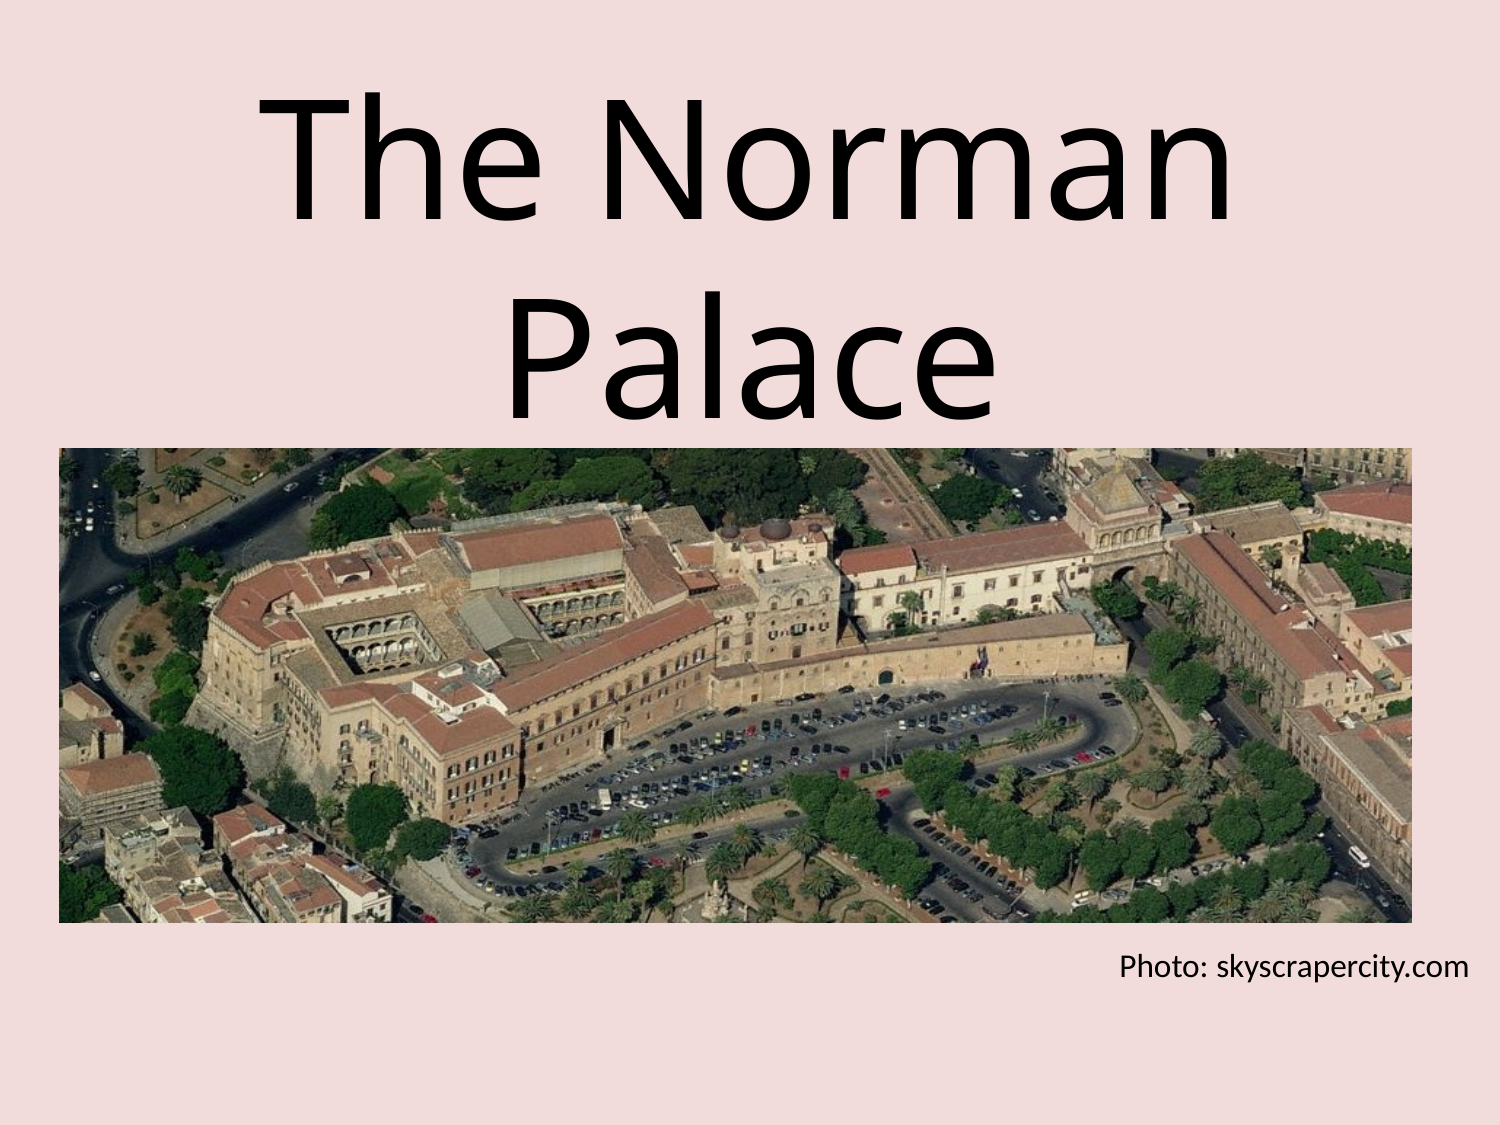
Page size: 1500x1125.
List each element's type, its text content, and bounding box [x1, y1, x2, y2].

picture [59, 448, 1412, 923]
text_box Photo: skyscrapercity.com [1104, 936, 1500, 992]
title The Norman Palace [75, 45, 1425, 233]
